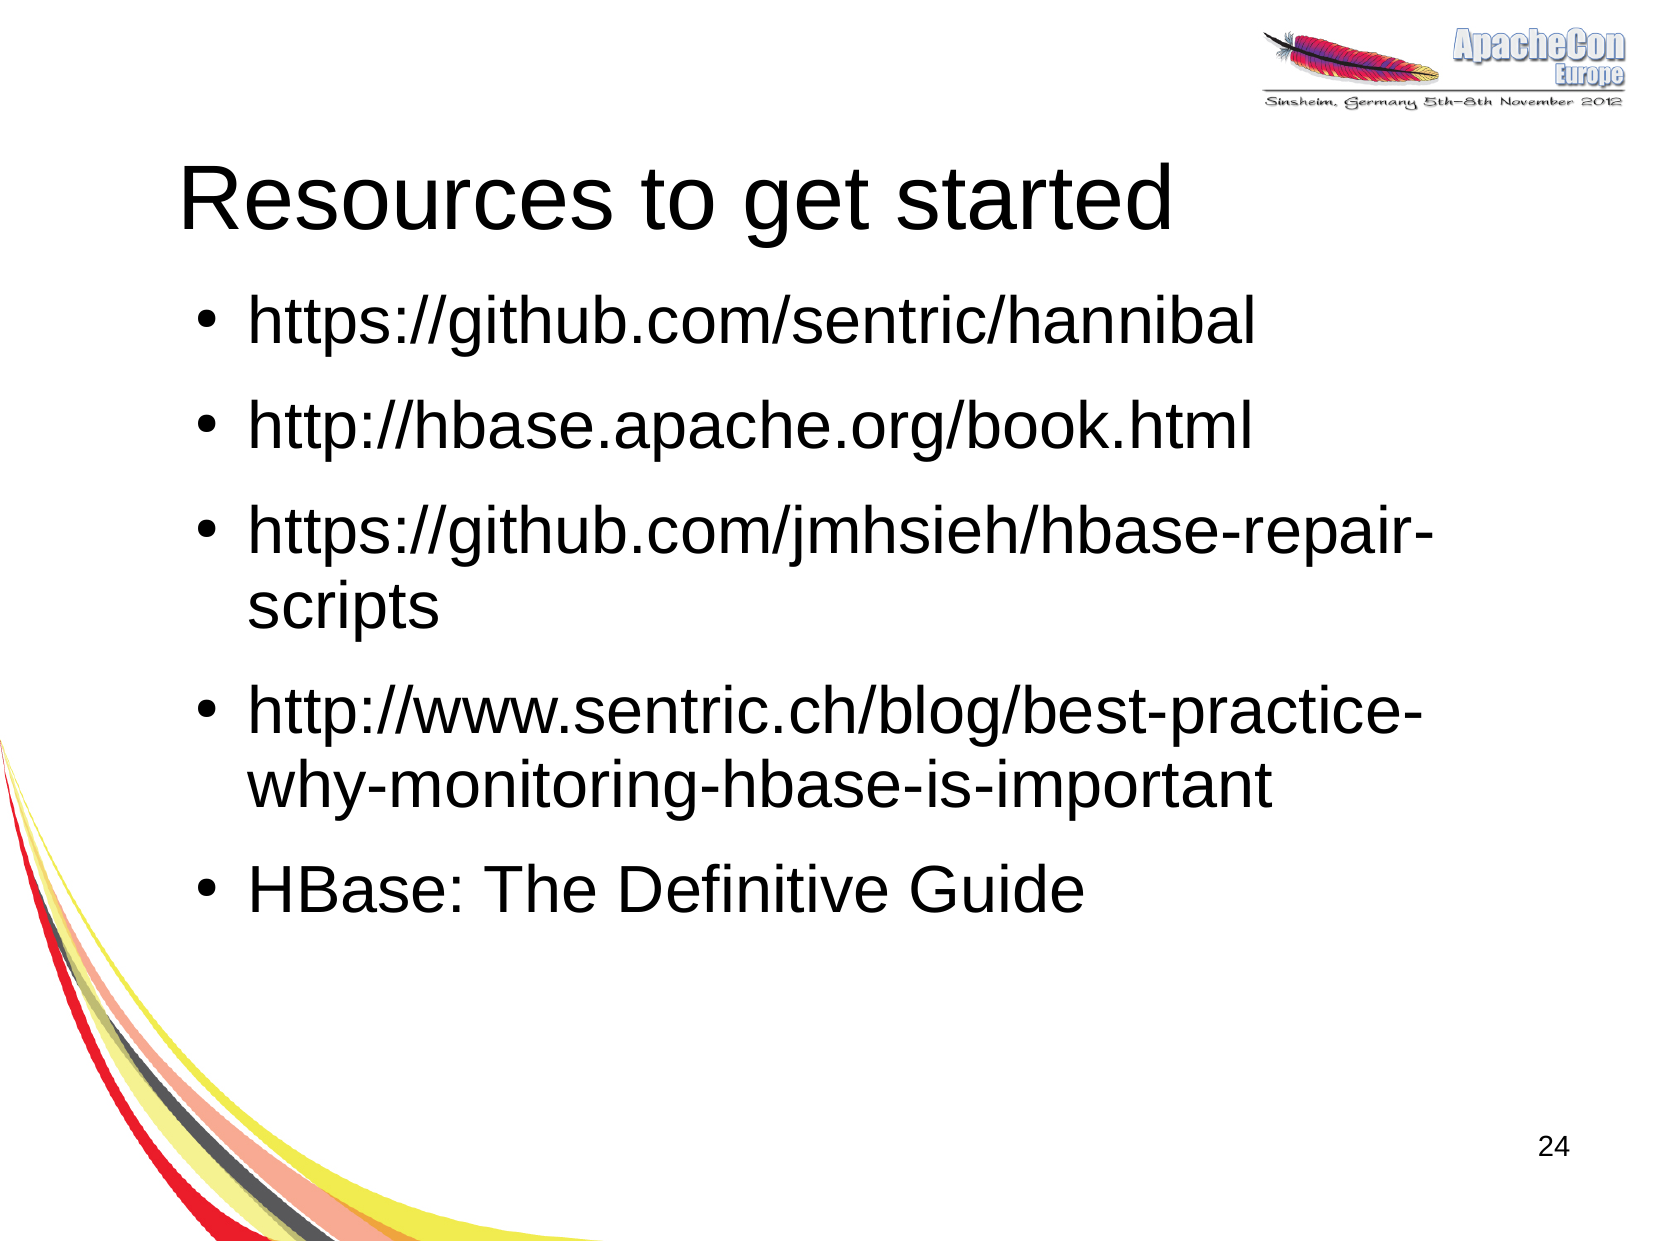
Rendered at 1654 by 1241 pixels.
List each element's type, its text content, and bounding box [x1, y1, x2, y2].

picture [0, 0, 1653, 1241]
title Resources to get started [177, 141, 1535, 254]
list https://github.com/sentric/hannibal http://hbase.apache.org/book.html https://github.com/jmhsieh/hbase-repair-scripts http://www.sentric.ch/blog/best-practice-why-monitoring-hbase-is-important HBase: The Definitive Guide [177, 283, 1535, 926]
